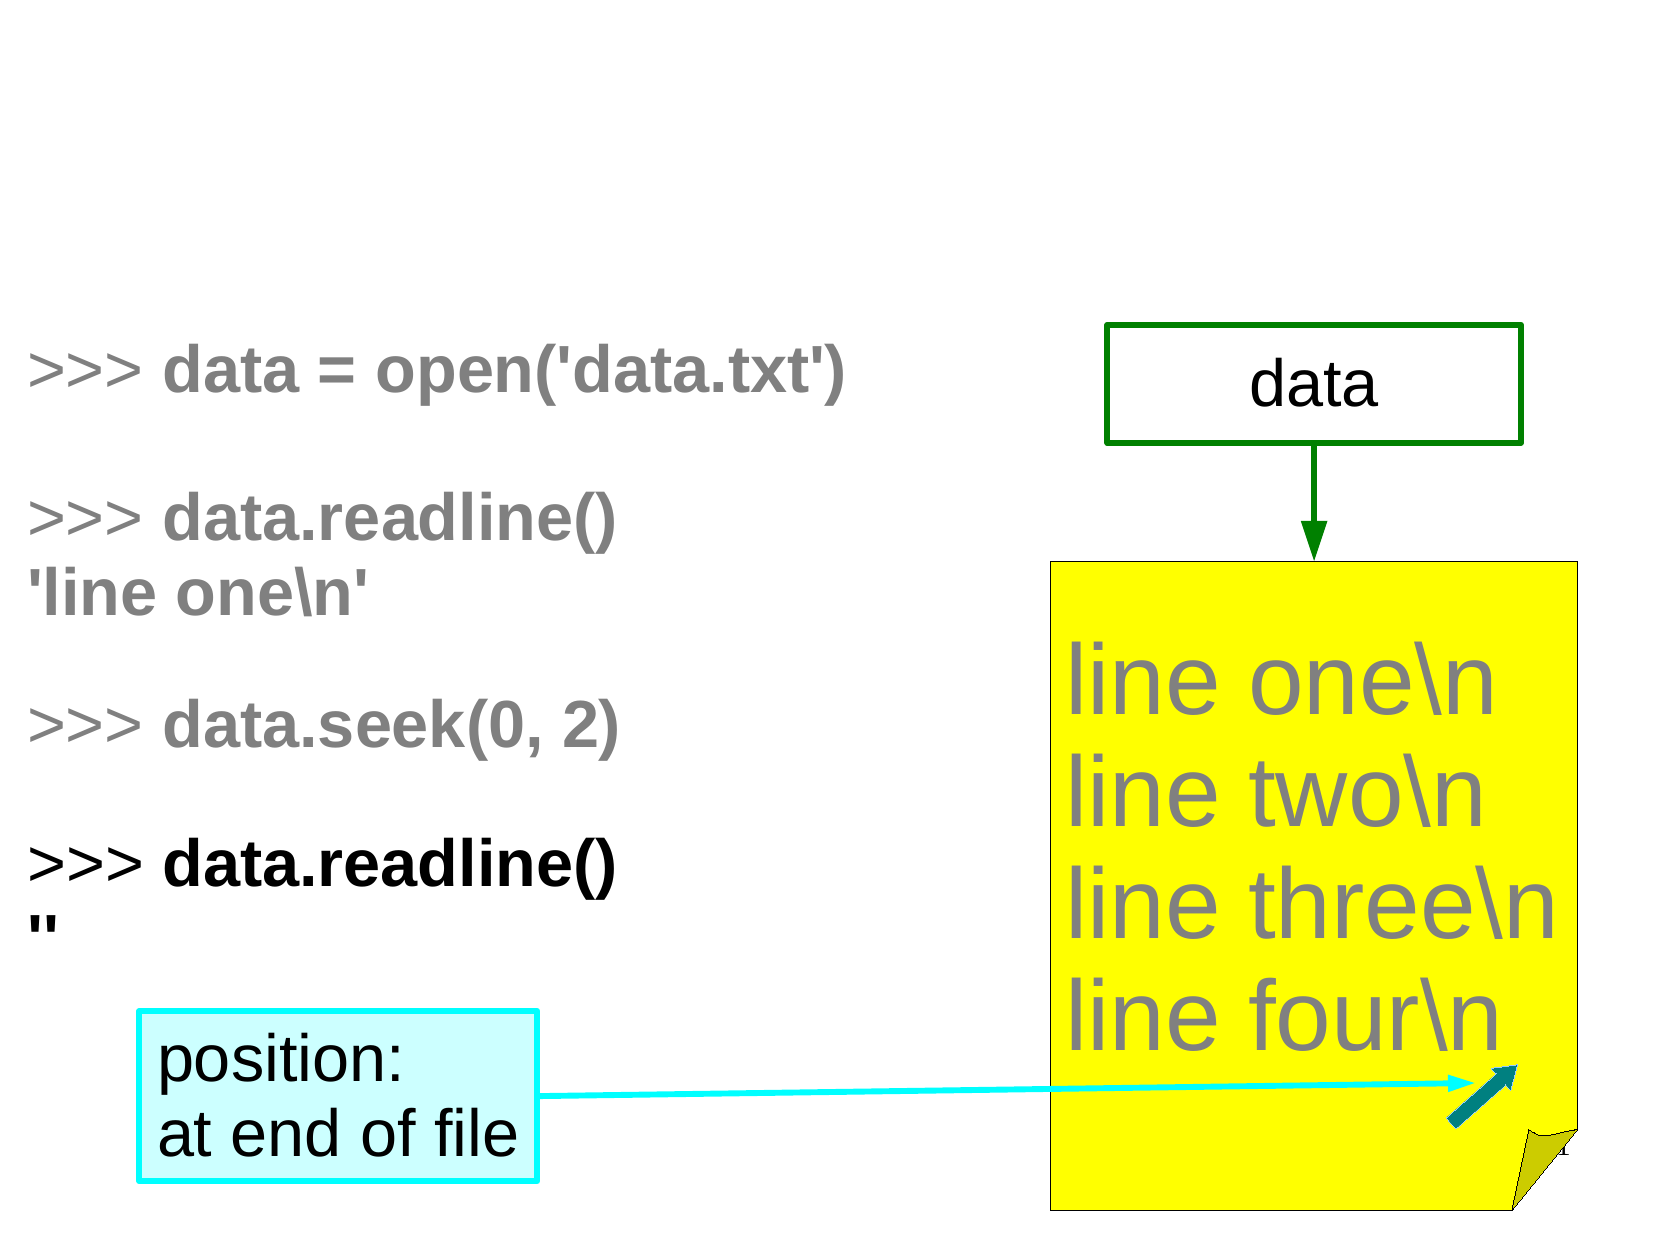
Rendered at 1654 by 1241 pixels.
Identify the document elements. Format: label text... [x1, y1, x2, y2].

text_box >>> data.readline() 'line one\n' [12, 472, 634, 637]
text_box line one\n line two\n line three\n line four\n [1050, 561, 1578, 1211]
text_box >>> data = open('data.txt') [12, 324, 863, 415]
text_box >>> data.readline() '' [12, 819, 634, 984]
text_box [1446, 1064, 1518, 1129]
text_box >>> data.seek(0, 2) [12, 679, 637, 769]
text_box position: at end of file [139, 1011, 538, 1182]
text_box data [1107, 324, 1521, 443]
